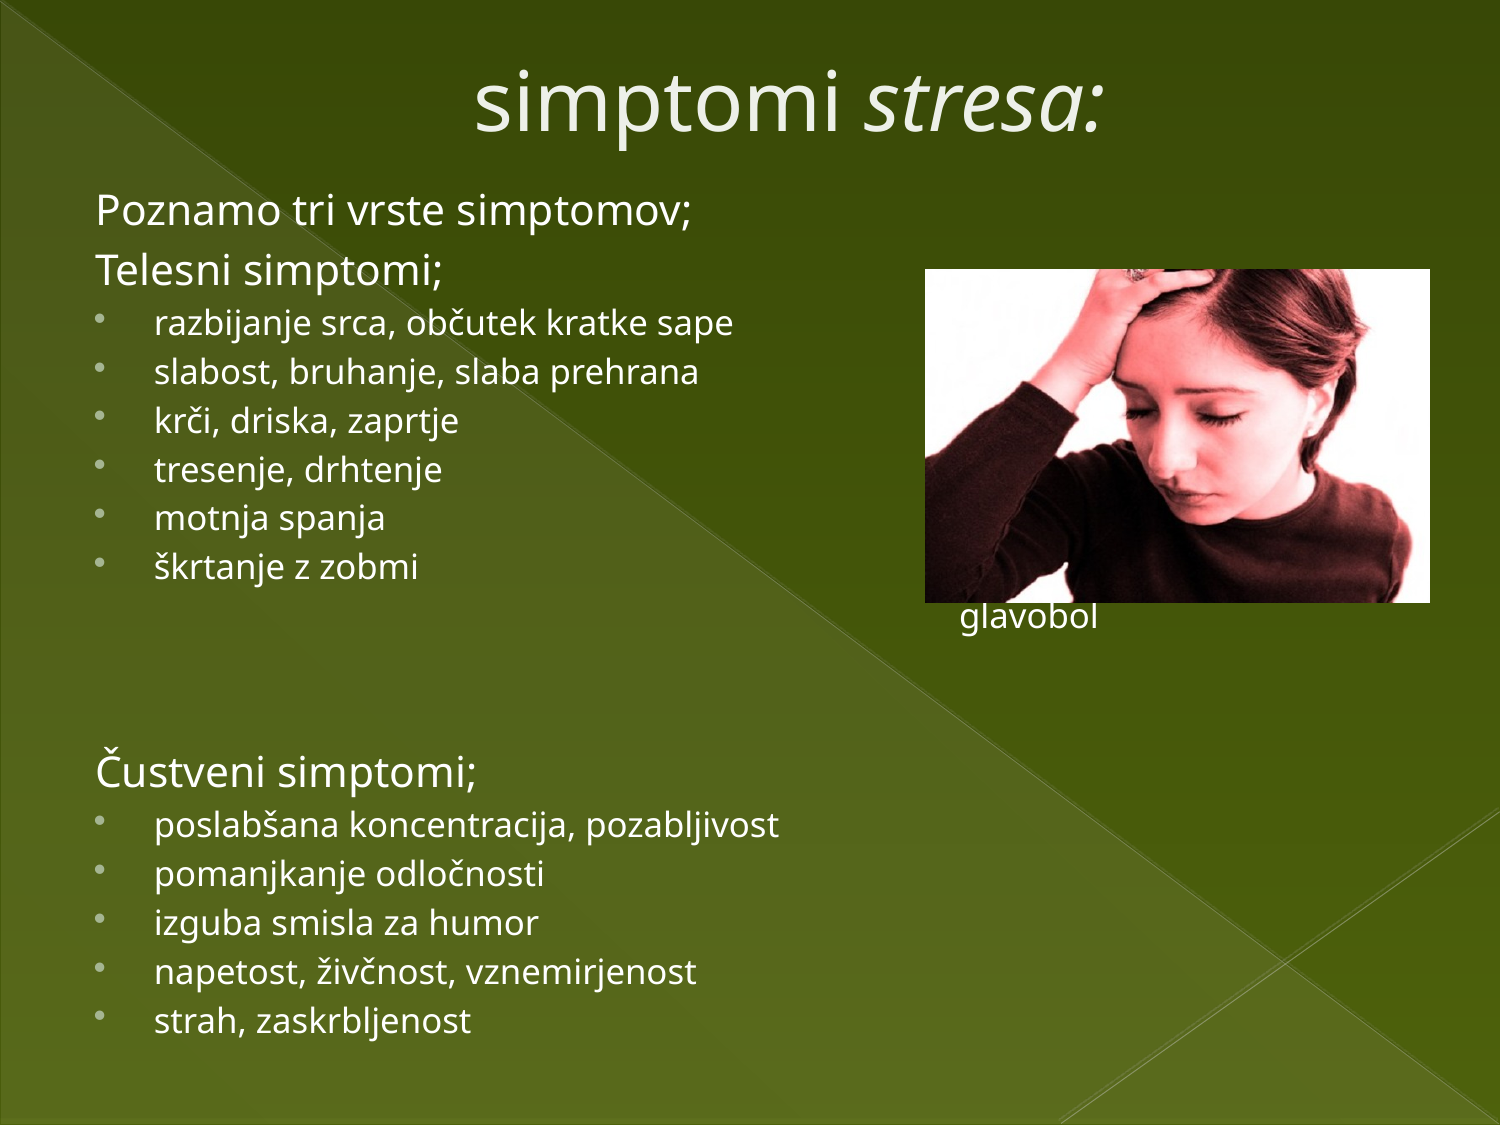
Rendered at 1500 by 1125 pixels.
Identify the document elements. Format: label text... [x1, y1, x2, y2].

list Poznamo tri vrste simptomov; Telesni simptomi; razbijanje srca, občutek kratke sape slabost, bruhanje, slaba prehrana krči, driska, zaprtje tresenje, drhtenje motnja spanja škrtanje z zobmi glavobol Čustveni simptomi; poslabšana koncentracija, pozabljivost pomanjkanje odločnosti izguba smisla za humor napetost, živčnost, vznemirjenost strah, zaskrbljenost [70, 175, 1421, 1055]
title simptomi stresa: [75, 43, 1425, 153]
picture [925, 269, 1430, 603]
